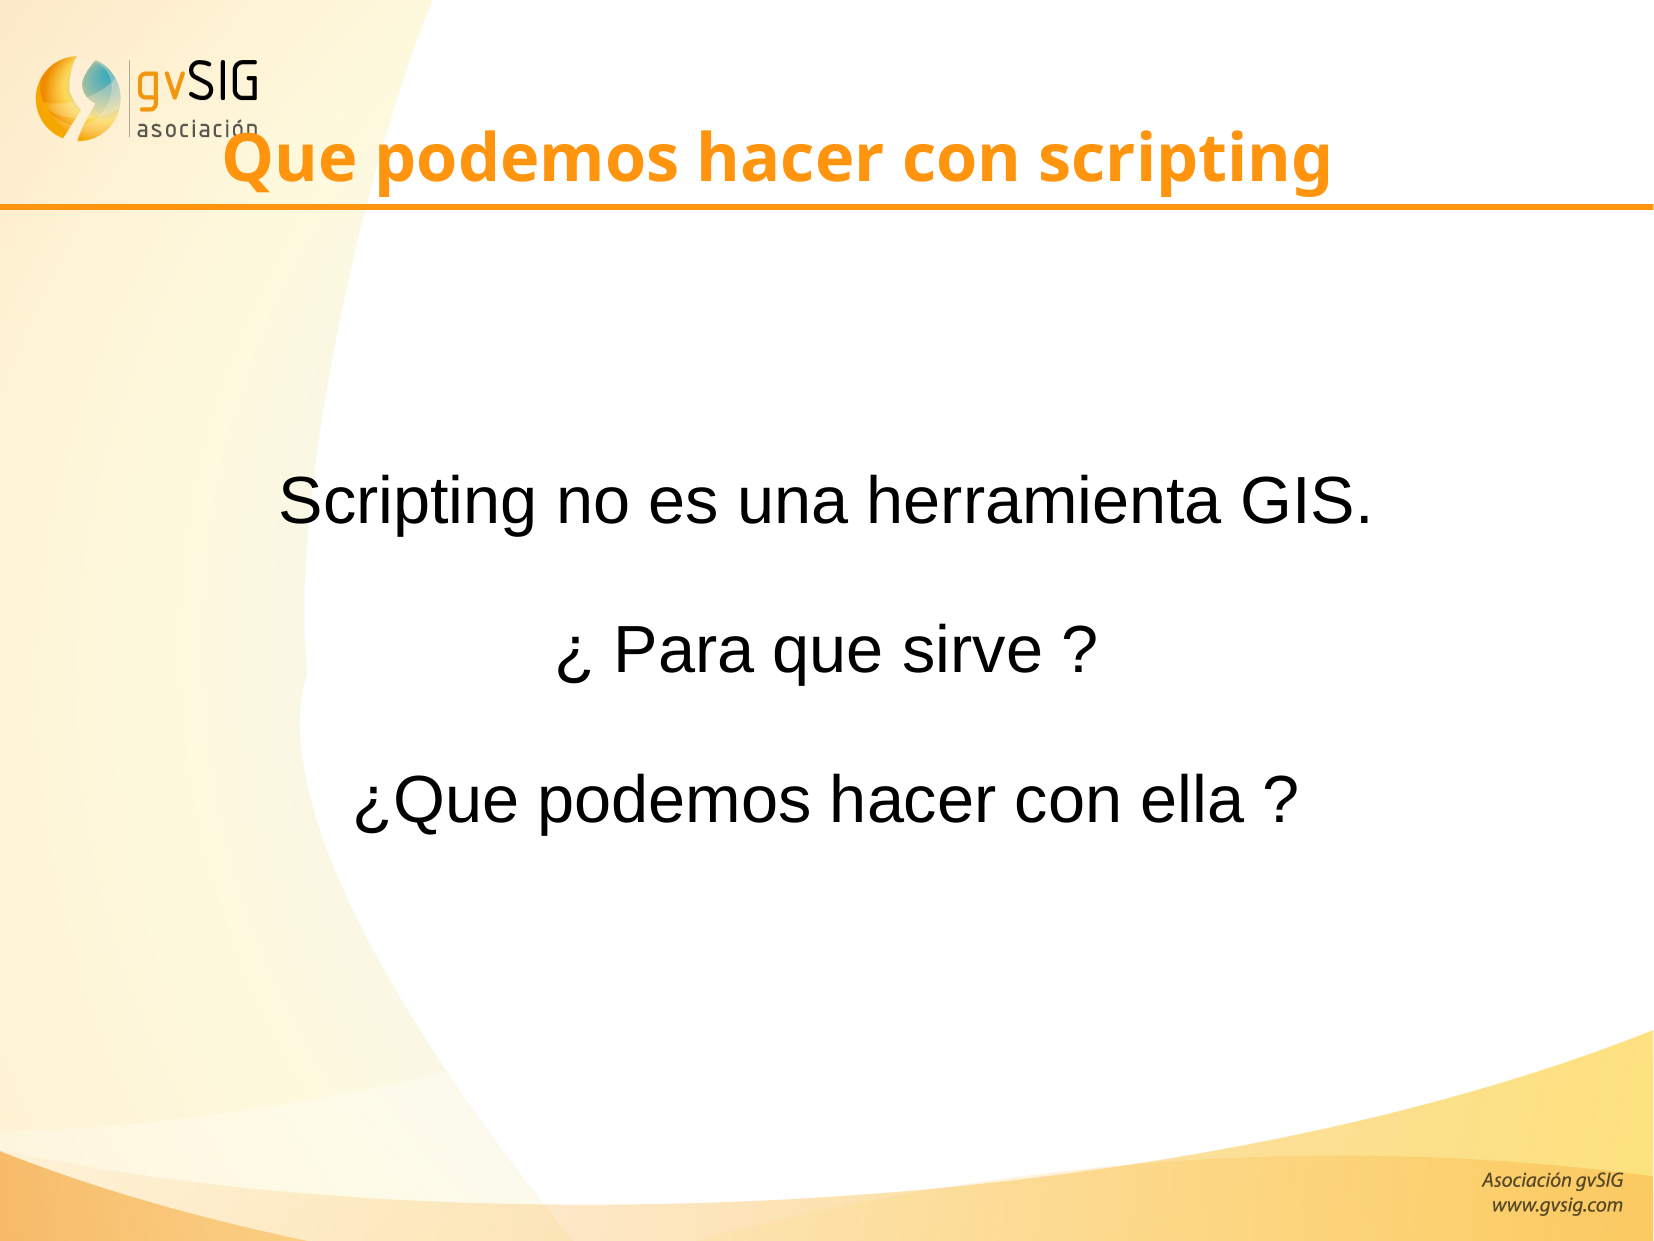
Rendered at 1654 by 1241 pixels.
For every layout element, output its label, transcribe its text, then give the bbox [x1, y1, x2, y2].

picture [0, 210, 1654, 1241]
title Que podemos hacer con scripting [0, 0, 1654, 207]
subtitle Scripting no es una herramienta GIS. ¿ Para que sirve ? ¿Que podemos hacer con ella ? [82, 290, 1571, 1010]
